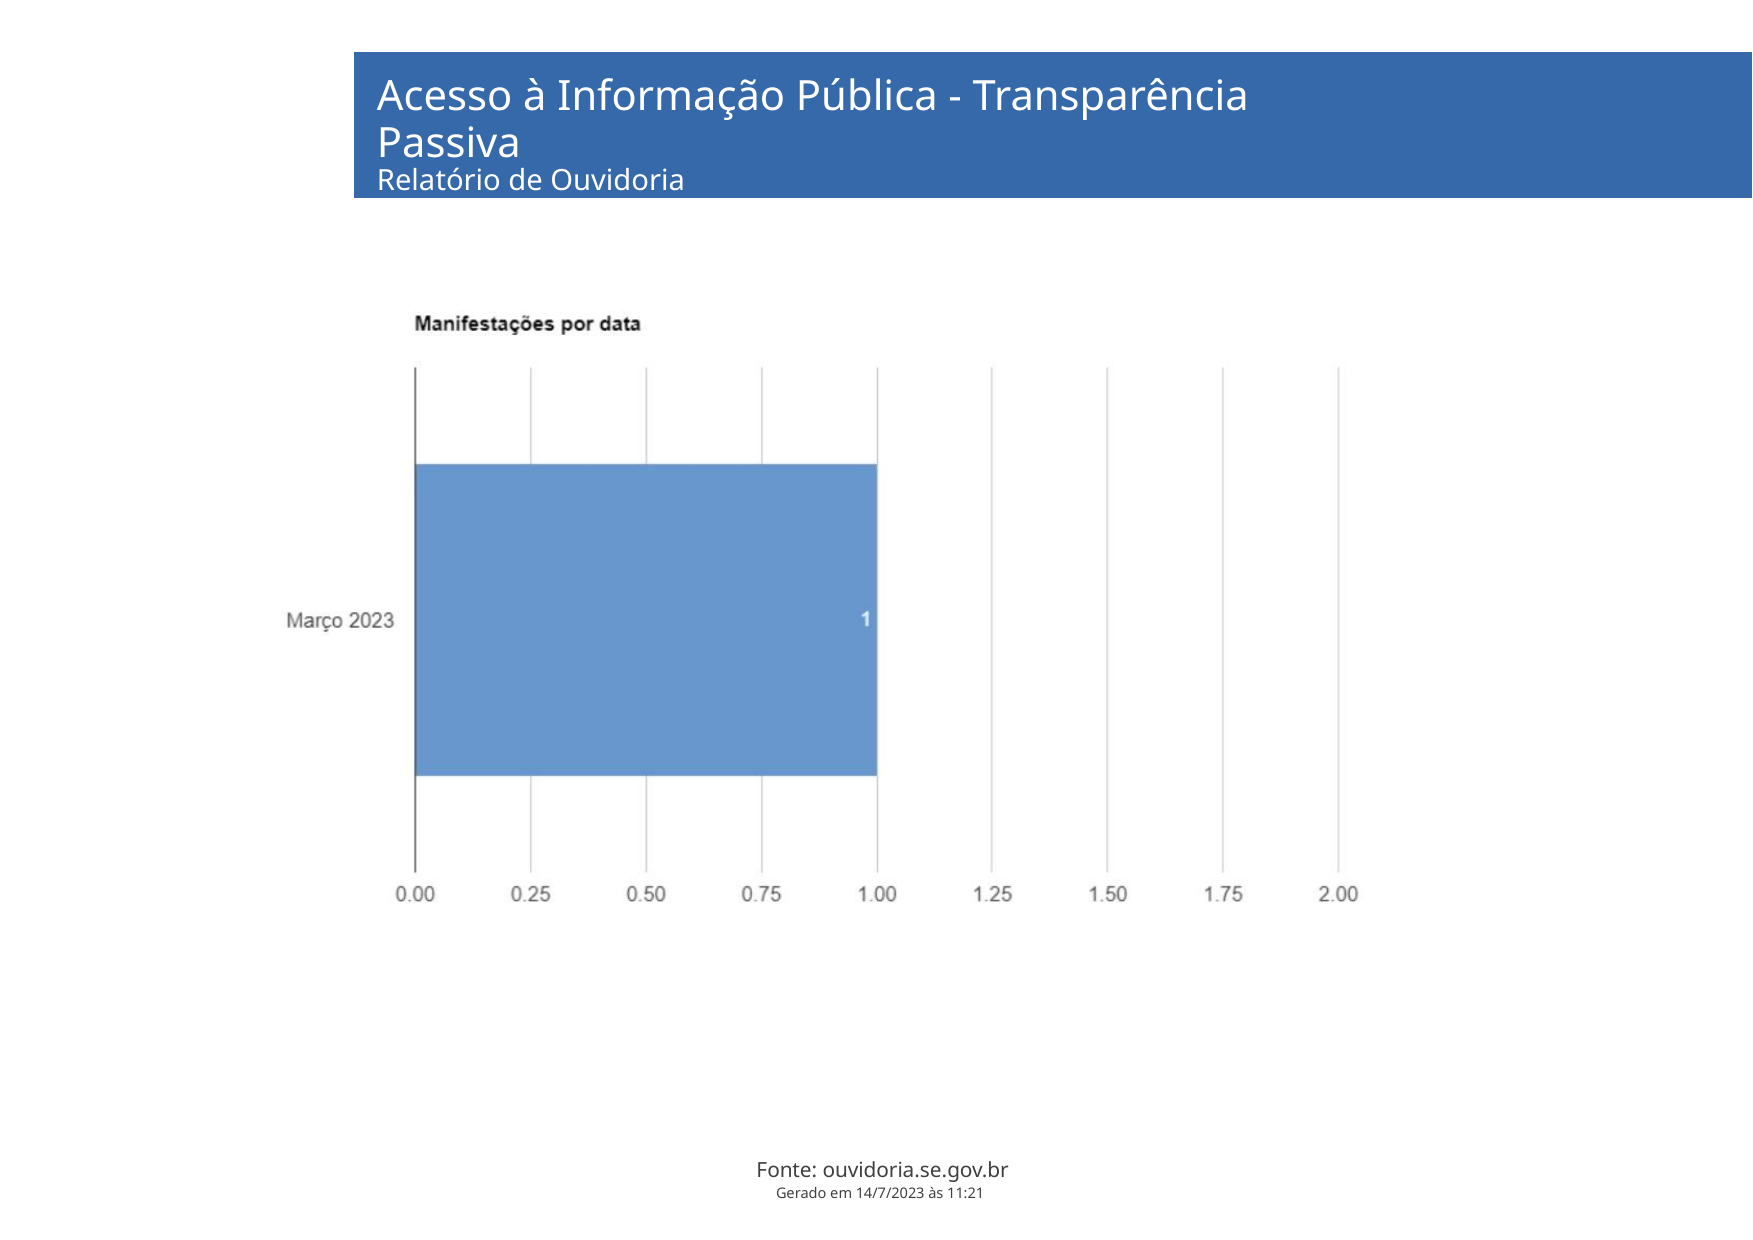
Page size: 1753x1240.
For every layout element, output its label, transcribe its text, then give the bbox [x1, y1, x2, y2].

text_box [155, 211, 1599, 1028]
text_box Acesso à Informação Pública - Transparência Passiva Relatório de Ouvidoria SETUR - Março a Março de 2023 [376, 72, 1403, 228]
text_box Fonte: ouvidoria.se.gov.br Gerado em 14/7/2023 às 11:21 [756, 1158, 1023, 1202]
text_box [354, 52, 1752, 198]
